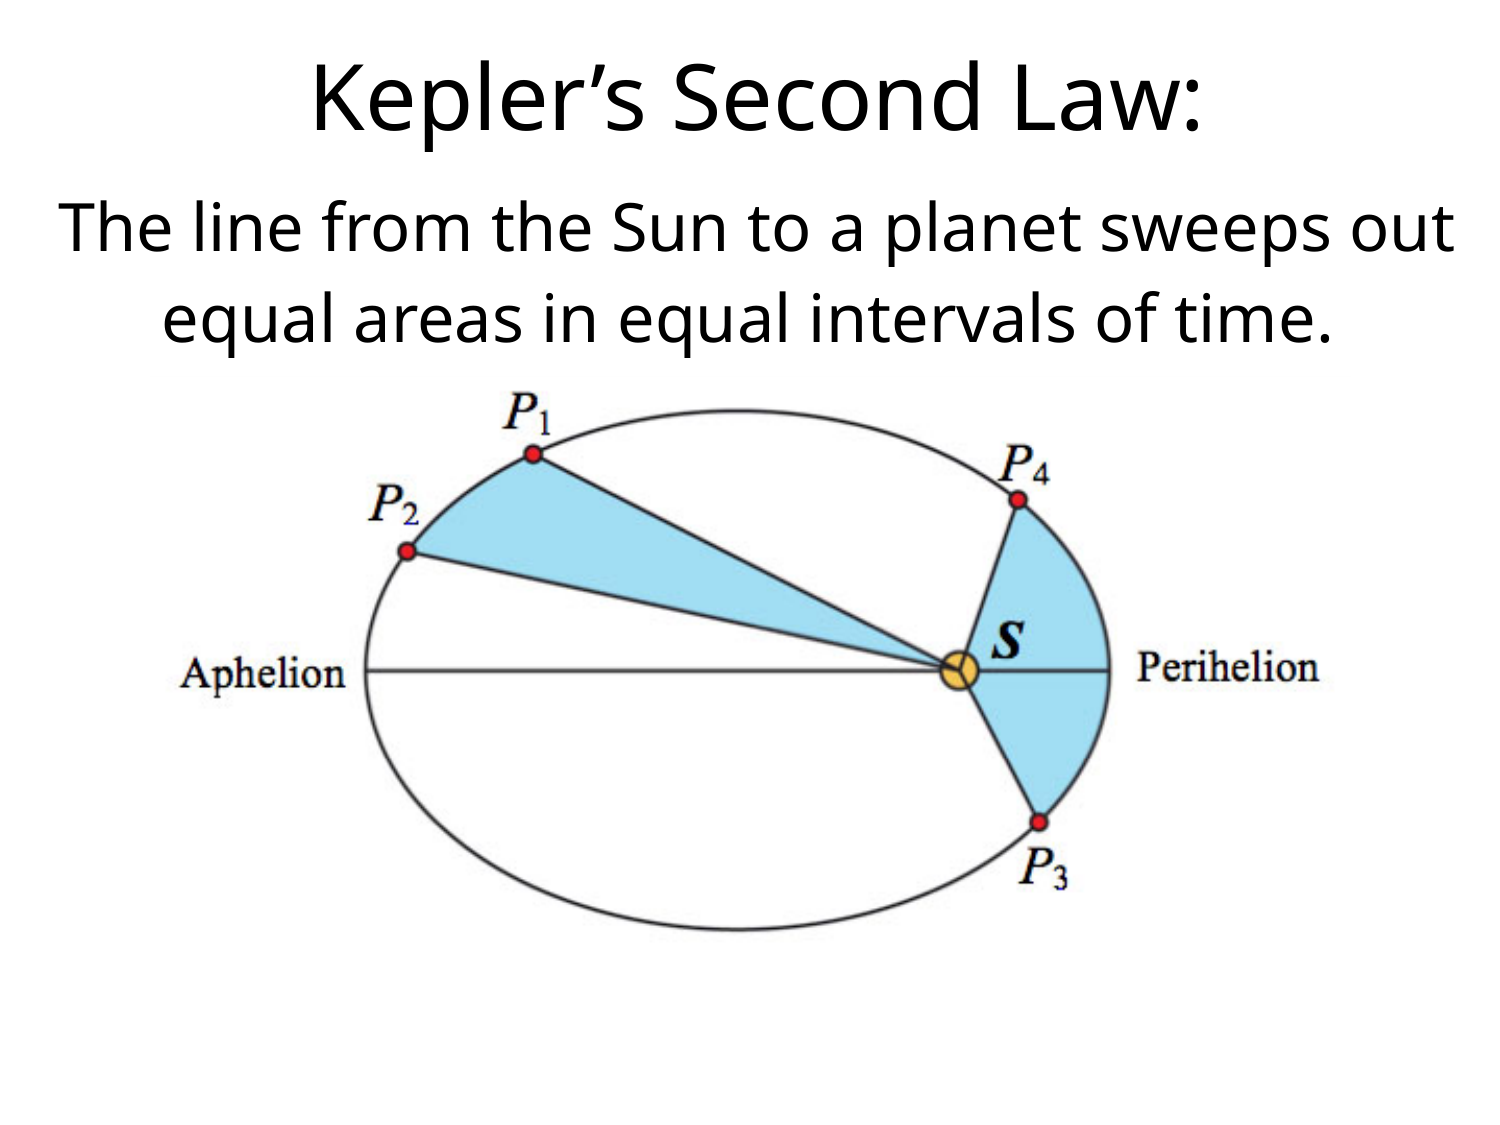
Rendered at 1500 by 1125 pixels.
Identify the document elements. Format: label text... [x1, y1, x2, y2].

title Kepler’s Second Law: [45, 41, 1471, 149]
list The line from the Sun to a planet sweeps out equal areas in equal intervals of time. [45, 179, 1471, 833]
picture [150, 375, 1351, 951]
